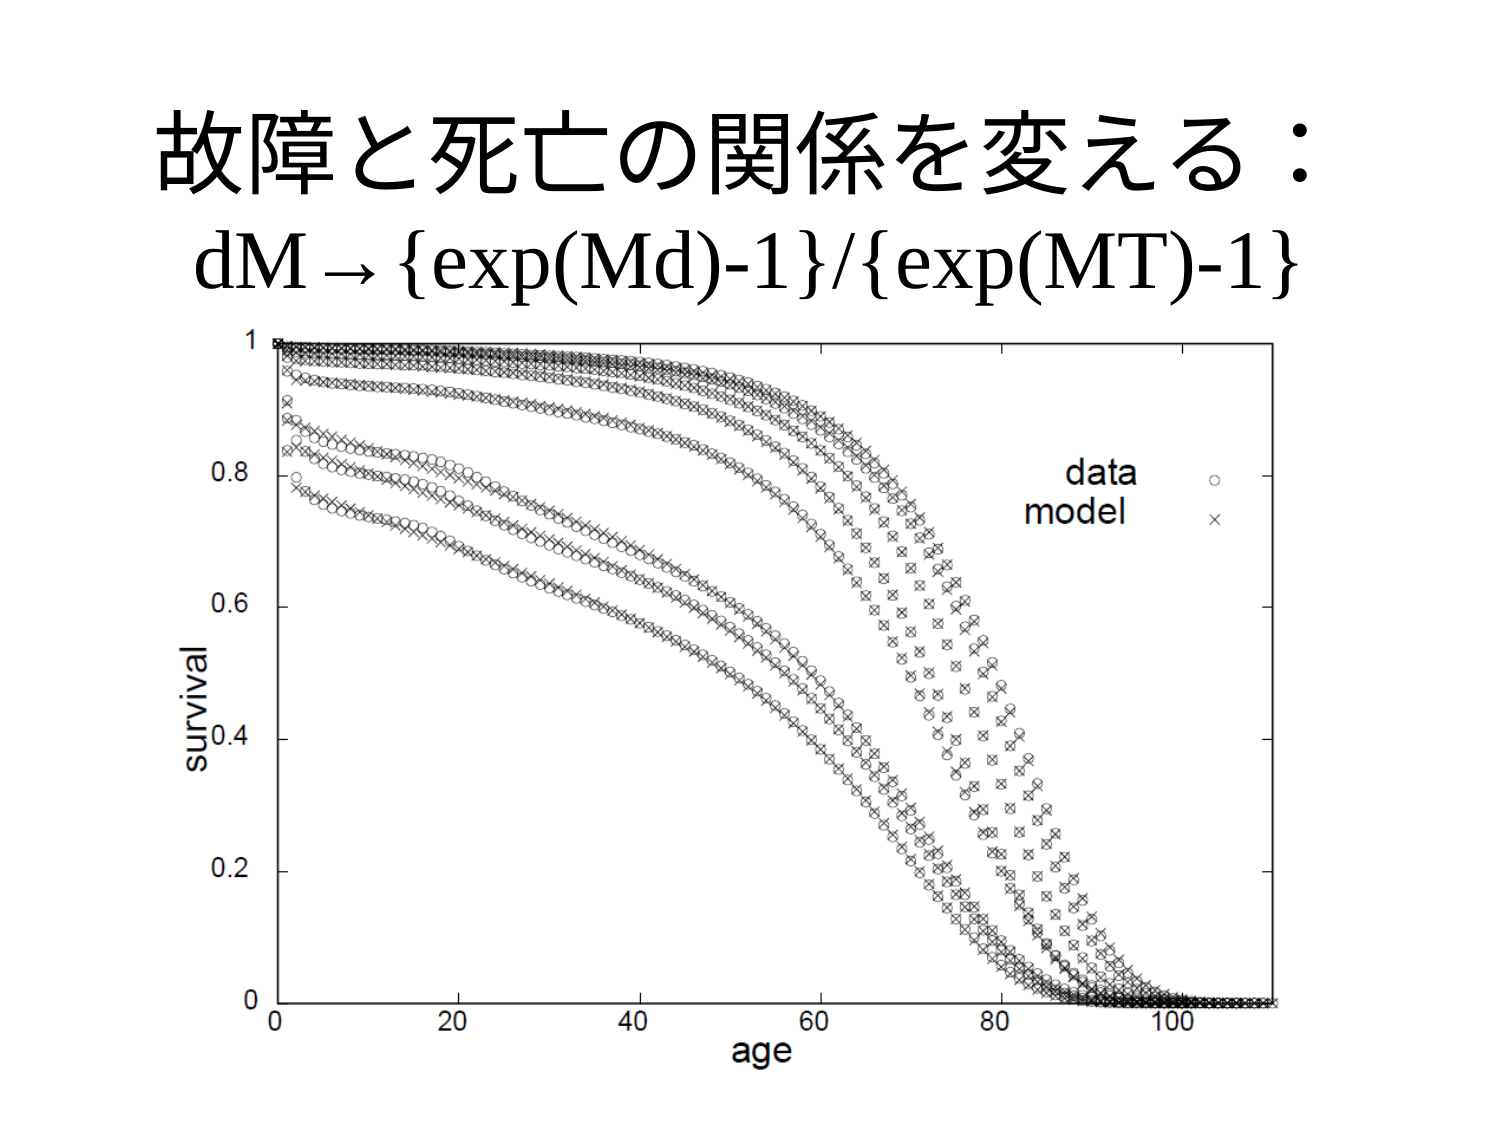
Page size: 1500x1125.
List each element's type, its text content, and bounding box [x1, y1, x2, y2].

title 故障と死亡の関係を変える： dM→{exp(Md)-1}/{exp(MT)-1} [112, 83, 1388, 305]
picture [151, 316, 1291, 1076]
